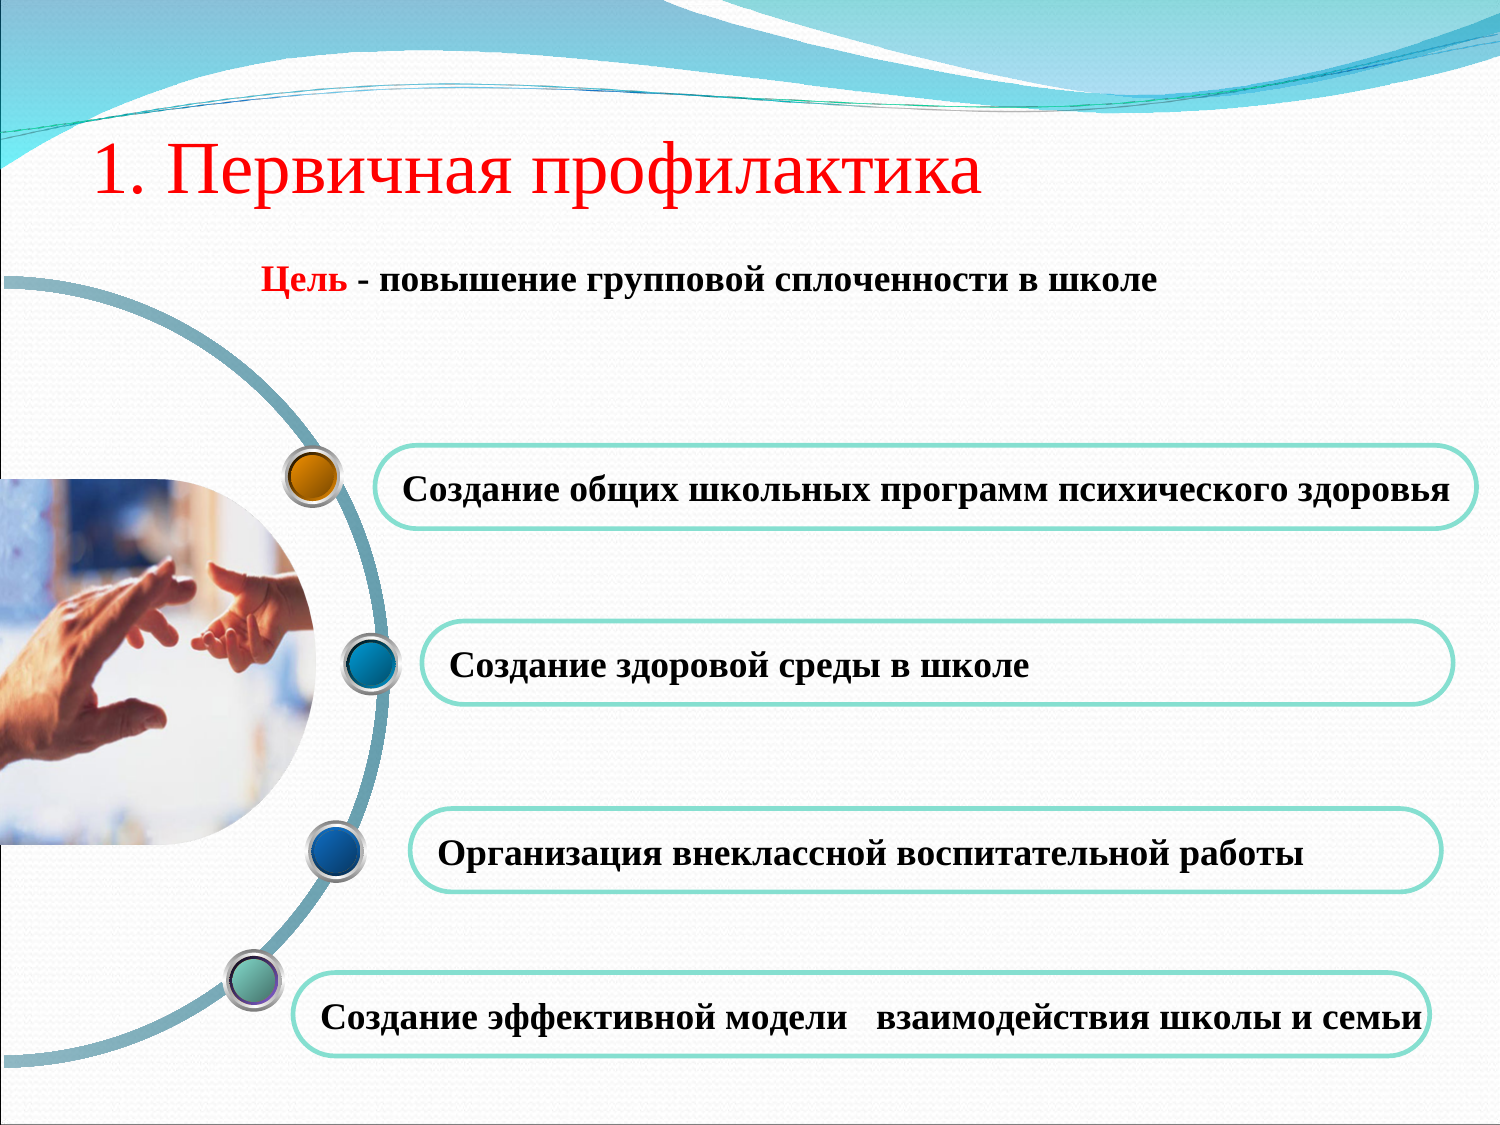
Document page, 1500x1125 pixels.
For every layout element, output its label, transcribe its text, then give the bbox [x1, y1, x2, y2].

text_box [4, 276, 403, 1068]
text_box Цель - повышение групповой сплоченности в школе [246, 246, 1477, 307]
picture [0, 0, 1500, 1125]
text_box Создание здоровой среды в школе [421, 621, 1454, 705]
title 1. Первичная профилактика [91, 78, 1442, 209]
text_box Создание общих школьных программ психического здоровья [374, 445, 1477, 529]
text_box Создание эффективной модели взаимодействия школы и семьи [292, 972, 1430, 1056]
text_box Организация внеклассной воспитательной работы [410, 808, 1442, 892]
